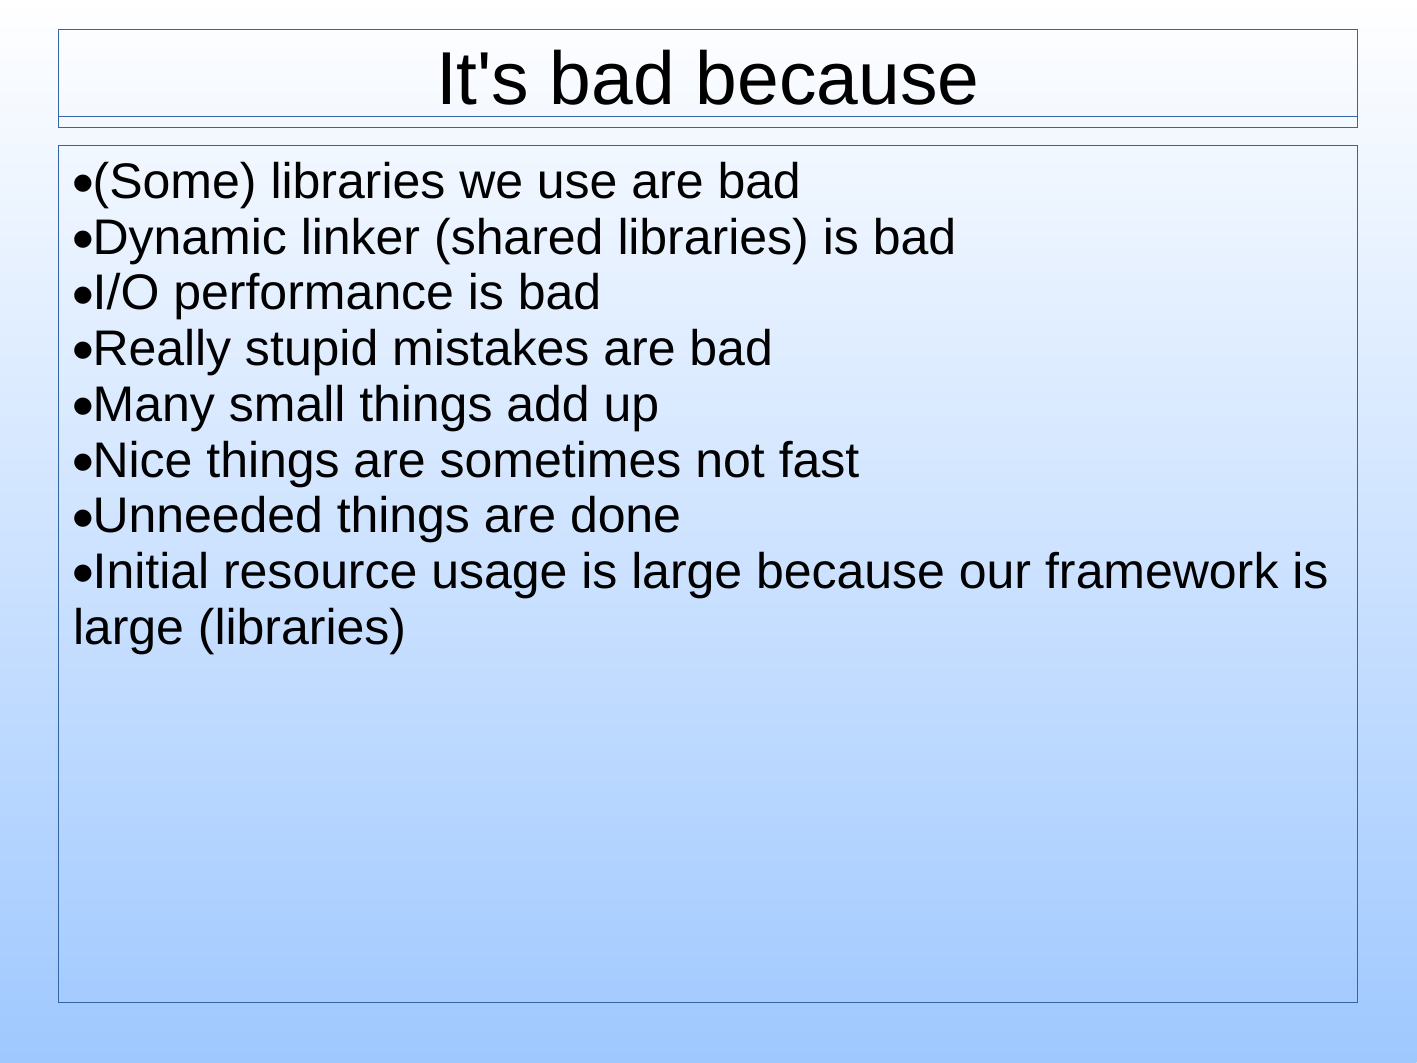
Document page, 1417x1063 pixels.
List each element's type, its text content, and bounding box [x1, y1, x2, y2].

text_box It's bad because [58, 29, 1358, 116]
text_box It's bad because [58, 117, 1358, 121]
text_box (Some) libraries we use are bad Dynamic linker (shared libraries) is bad I/O performance is bad Really stupid mistakes are bad Many small things add up Nice things are sometimes not fast Unneeded things are done Initial resource usage is large because our framework is large (libraries) [58, 145, 1358, 1003]
